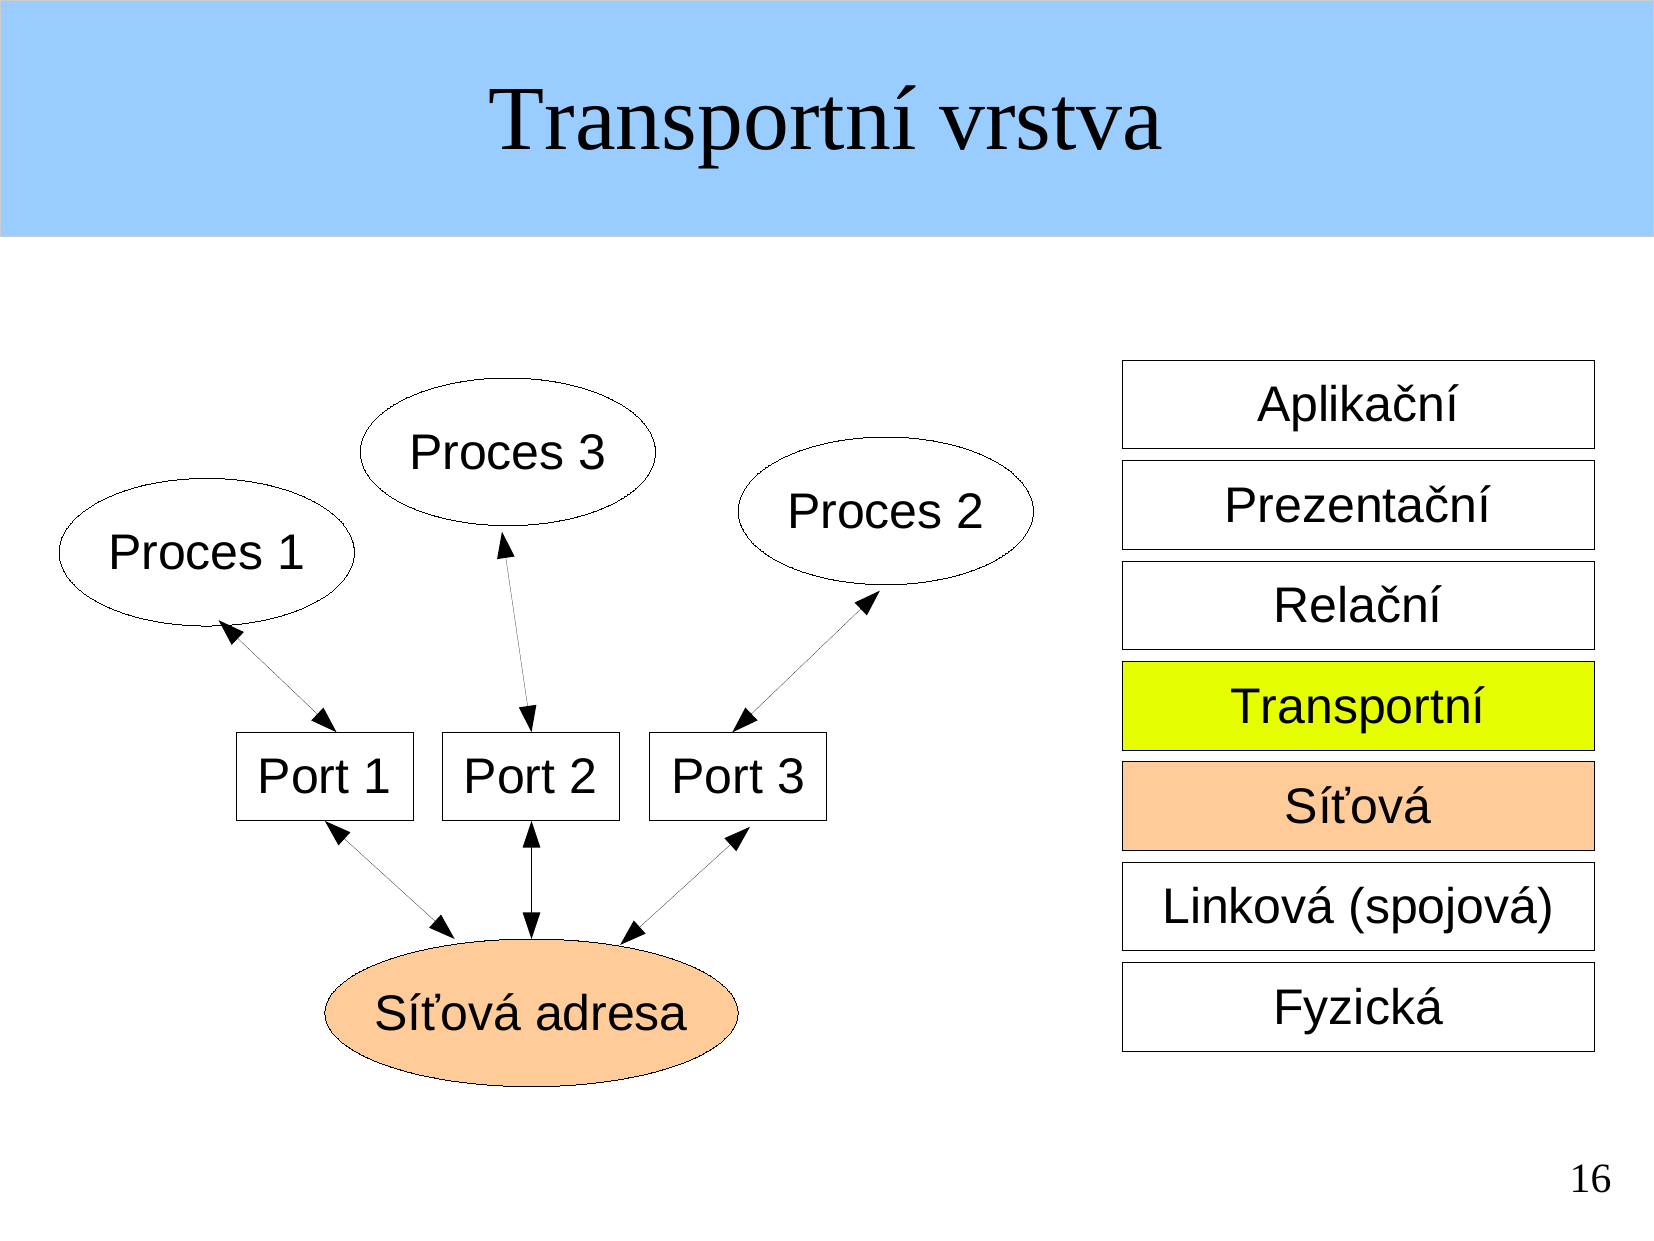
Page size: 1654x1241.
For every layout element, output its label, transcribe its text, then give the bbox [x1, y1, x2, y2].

text_box Port 2 [442, 732, 620, 821]
title Transportní vrstva [0, 0, 1654, 237]
text_box Síťová adresa [324, 939, 739, 1087]
text_box Fyzická [1122, 962, 1595, 1052]
text_box Proces 1 [59, 478, 355, 627]
text_box Transportní [1122, 661, 1595, 751]
text_box Port 1 [236, 732, 414, 821]
text_box Port 3 [649, 732, 827, 821]
text_box Síťová [1122, 761, 1595, 851]
text_box Relační [1122, 561, 1595, 650]
text_box Proces 2 [738, 437, 1034, 585]
text_box Prezentační [1122, 460, 1595, 550]
text_box Linková (spojová) [1122, 862, 1595, 951]
text_box Aplikační [1122, 360, 1595, 449]
text_box Proces 3 [360, 378, 656, 526]
